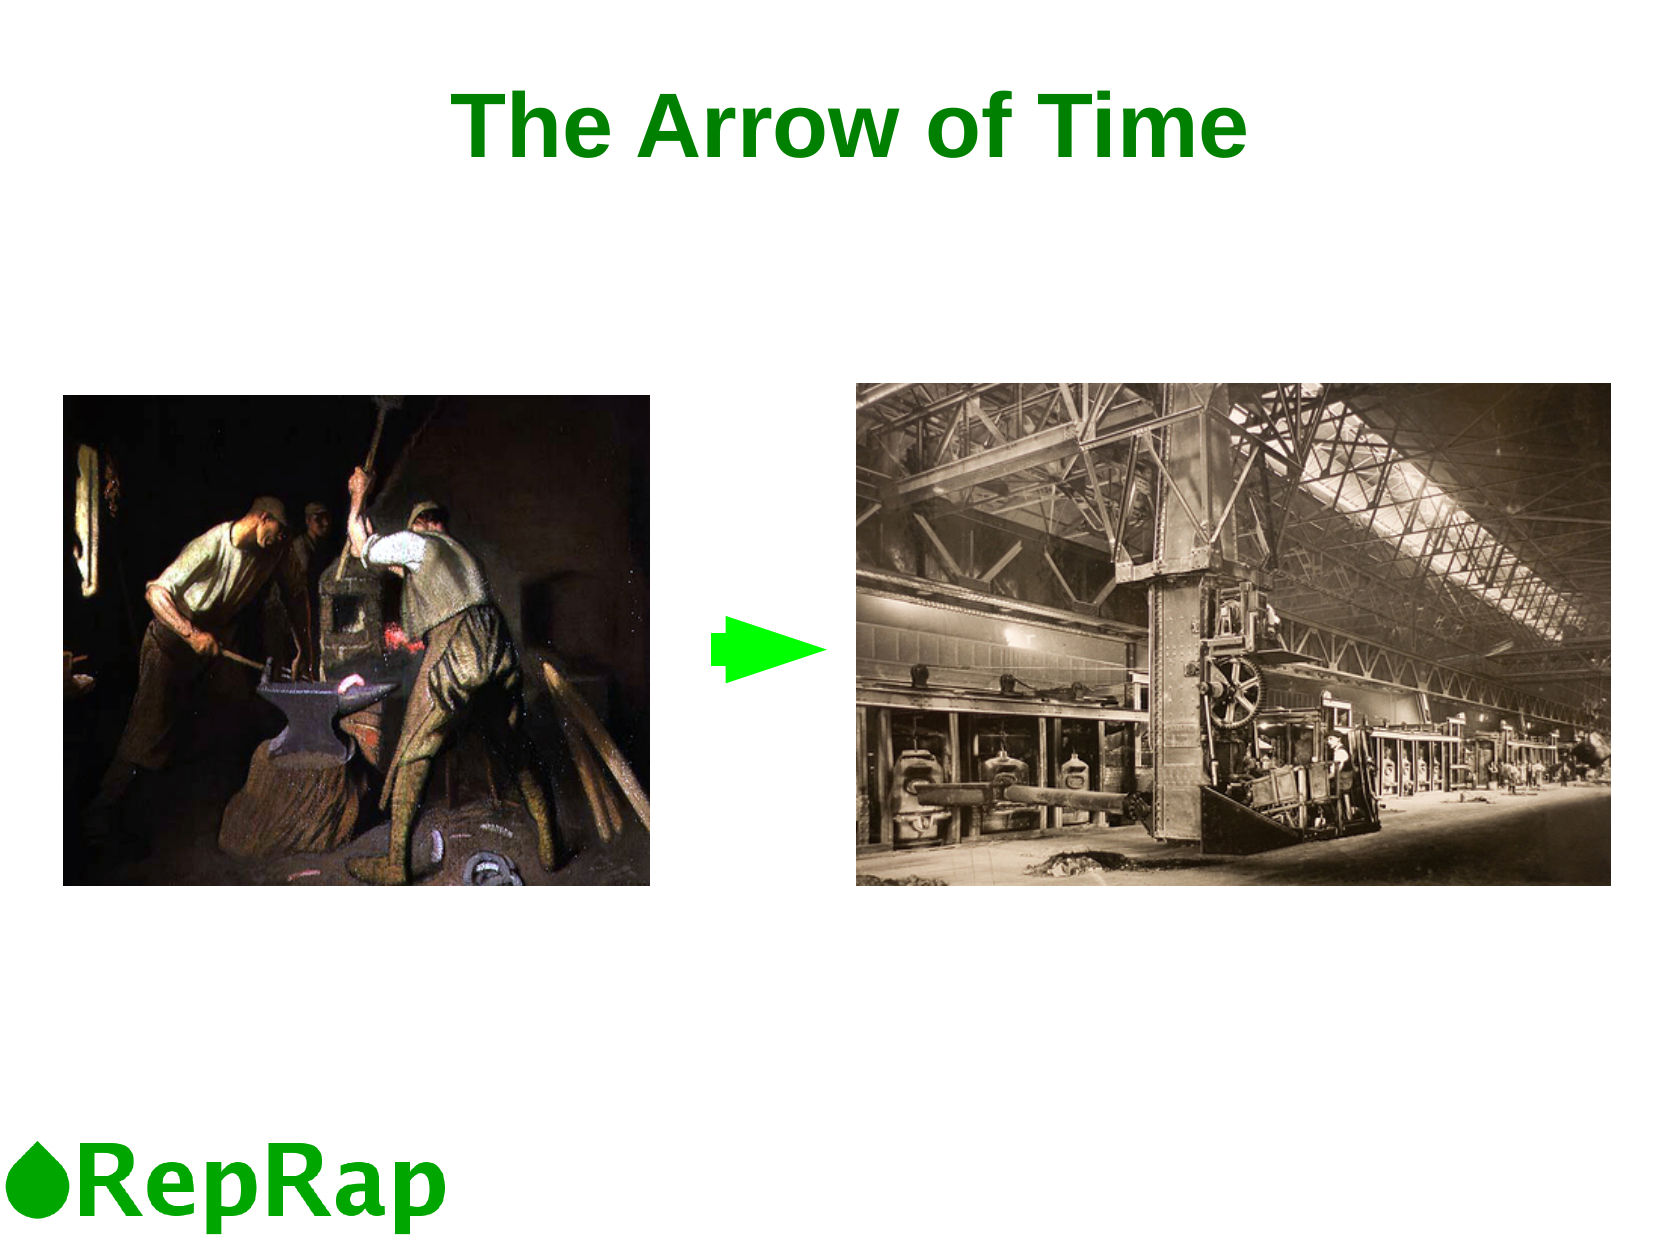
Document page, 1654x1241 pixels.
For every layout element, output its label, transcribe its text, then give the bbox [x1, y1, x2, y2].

picture [63, 395, 650, 886]
picture [0, 1137, 451, 1240]
title The Arrow of Time [106, 59, 1595, 296]
picture [856, 383, 1611, 886]
